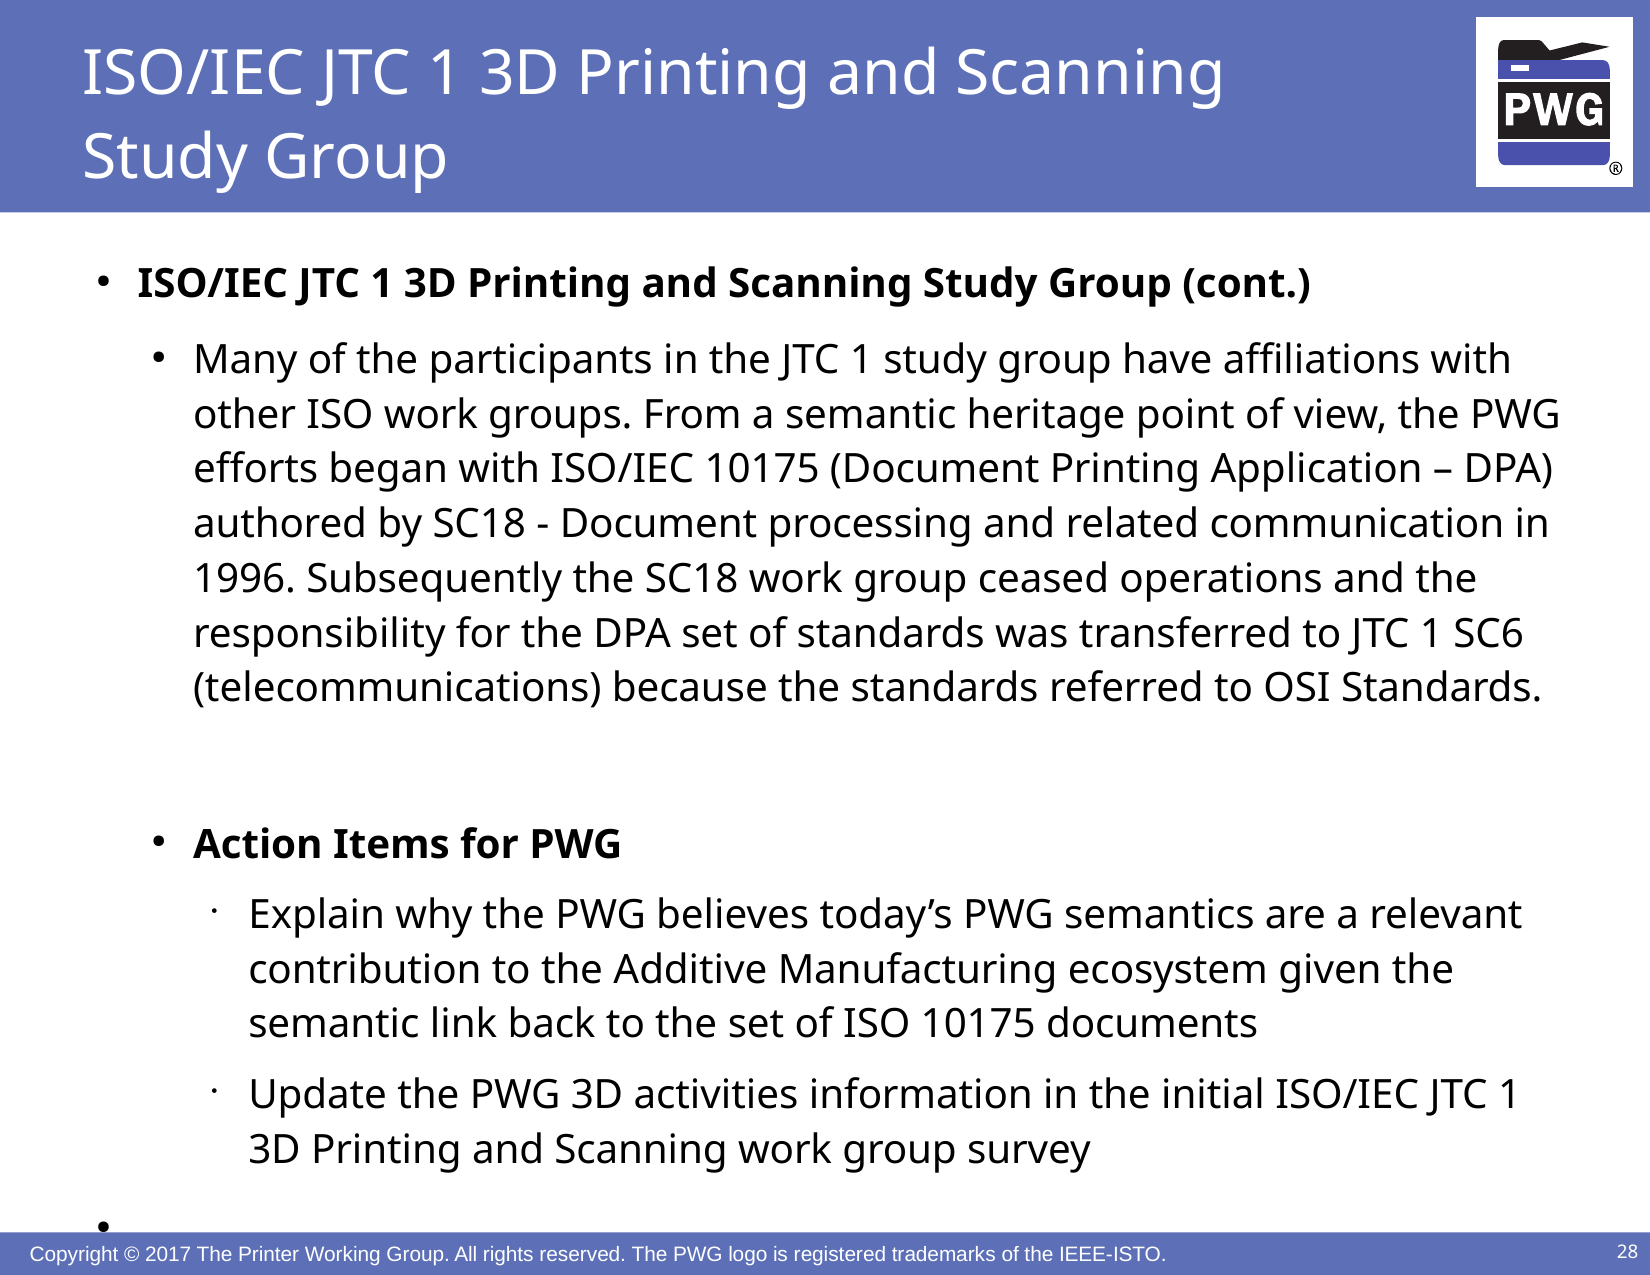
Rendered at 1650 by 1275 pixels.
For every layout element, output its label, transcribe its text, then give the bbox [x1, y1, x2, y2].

list ISO/IEC JTC 1 3D Printing and Scanning Study Group (cont.) Many of the participants in the JTC 1 study group have affiliations with other ISO work groups. From a semantic heritage point of view, the PWG efforts began with ISO/IEC 10175 (Document Printing Application – DPA) authored by SC18 - Document processing and related communication in 1996. Subsequently the SC18 work group ceased operations and the responsibility for the DPA set of standards was transferred to JTC 1 SC6 (telecommunications) because the standards referred to OSI Standards. Action Items for PWG Explain why the PWG believes today’s PWG semantics are a relevant contribution to the Additive Manufacturing ecosystem given the semantic link back to the set of ISO 10175 documents Update the PWG 3D activities information in the initial ISO/IEC JTC 1 3D Printing and Scanning work group survey [82, 254, 1568, 1201]
title ISO/IEC JTC 1 3D Printing and Scanning Study Group [82, 8, 1449, 198]
